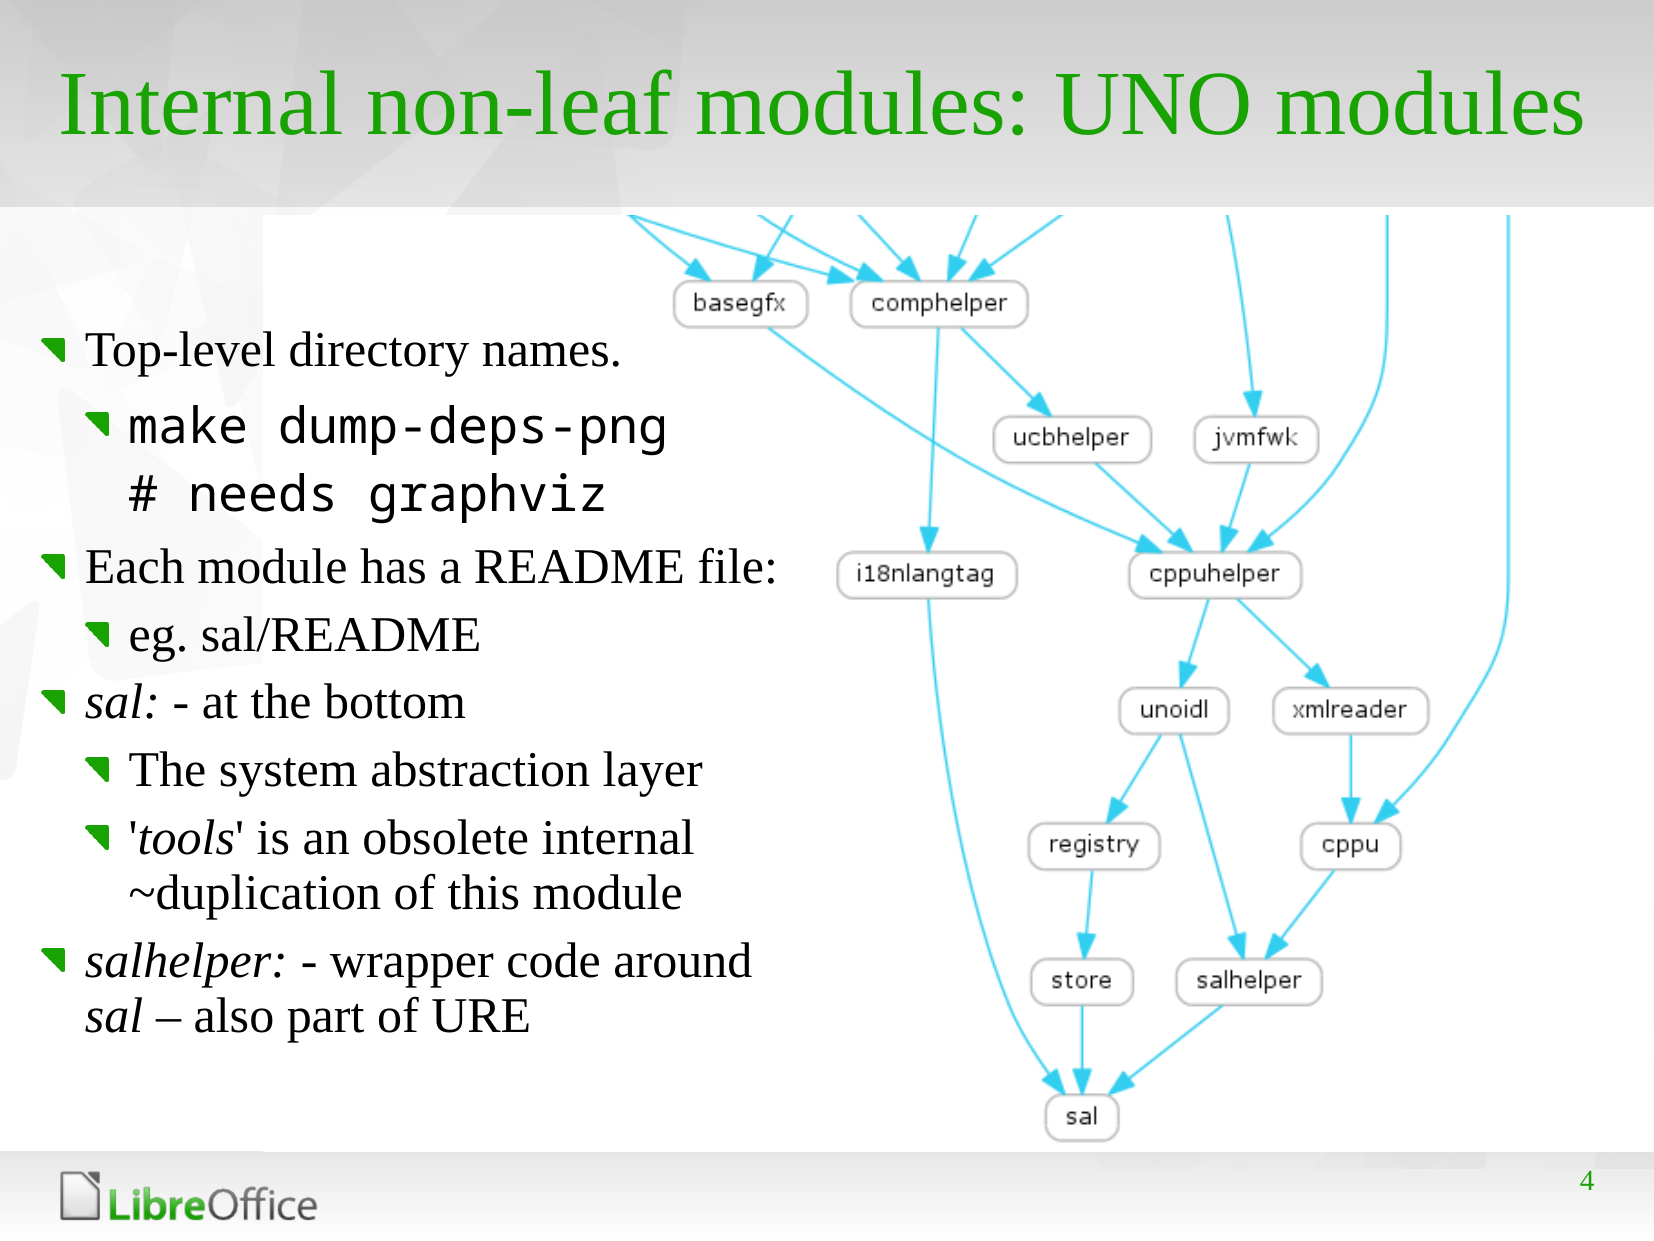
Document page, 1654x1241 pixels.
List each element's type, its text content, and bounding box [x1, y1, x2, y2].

title Internal non-leaf modules: UNO modules [59, 29, 1595, 178]
picture [41, 1164, 337, 1240]
list Top-level directory names. make dump-deps-png # needs graphviz Each module has a README file: eg. sal/README sal: - at the bottom The system abstraction layer 'tools' is an obsolete internal ~duplication of this module salhelper: - wrapper code around sal – also part of URE [41, 322, 780, 1164]
picture [0, 0, 1654, 1169]
